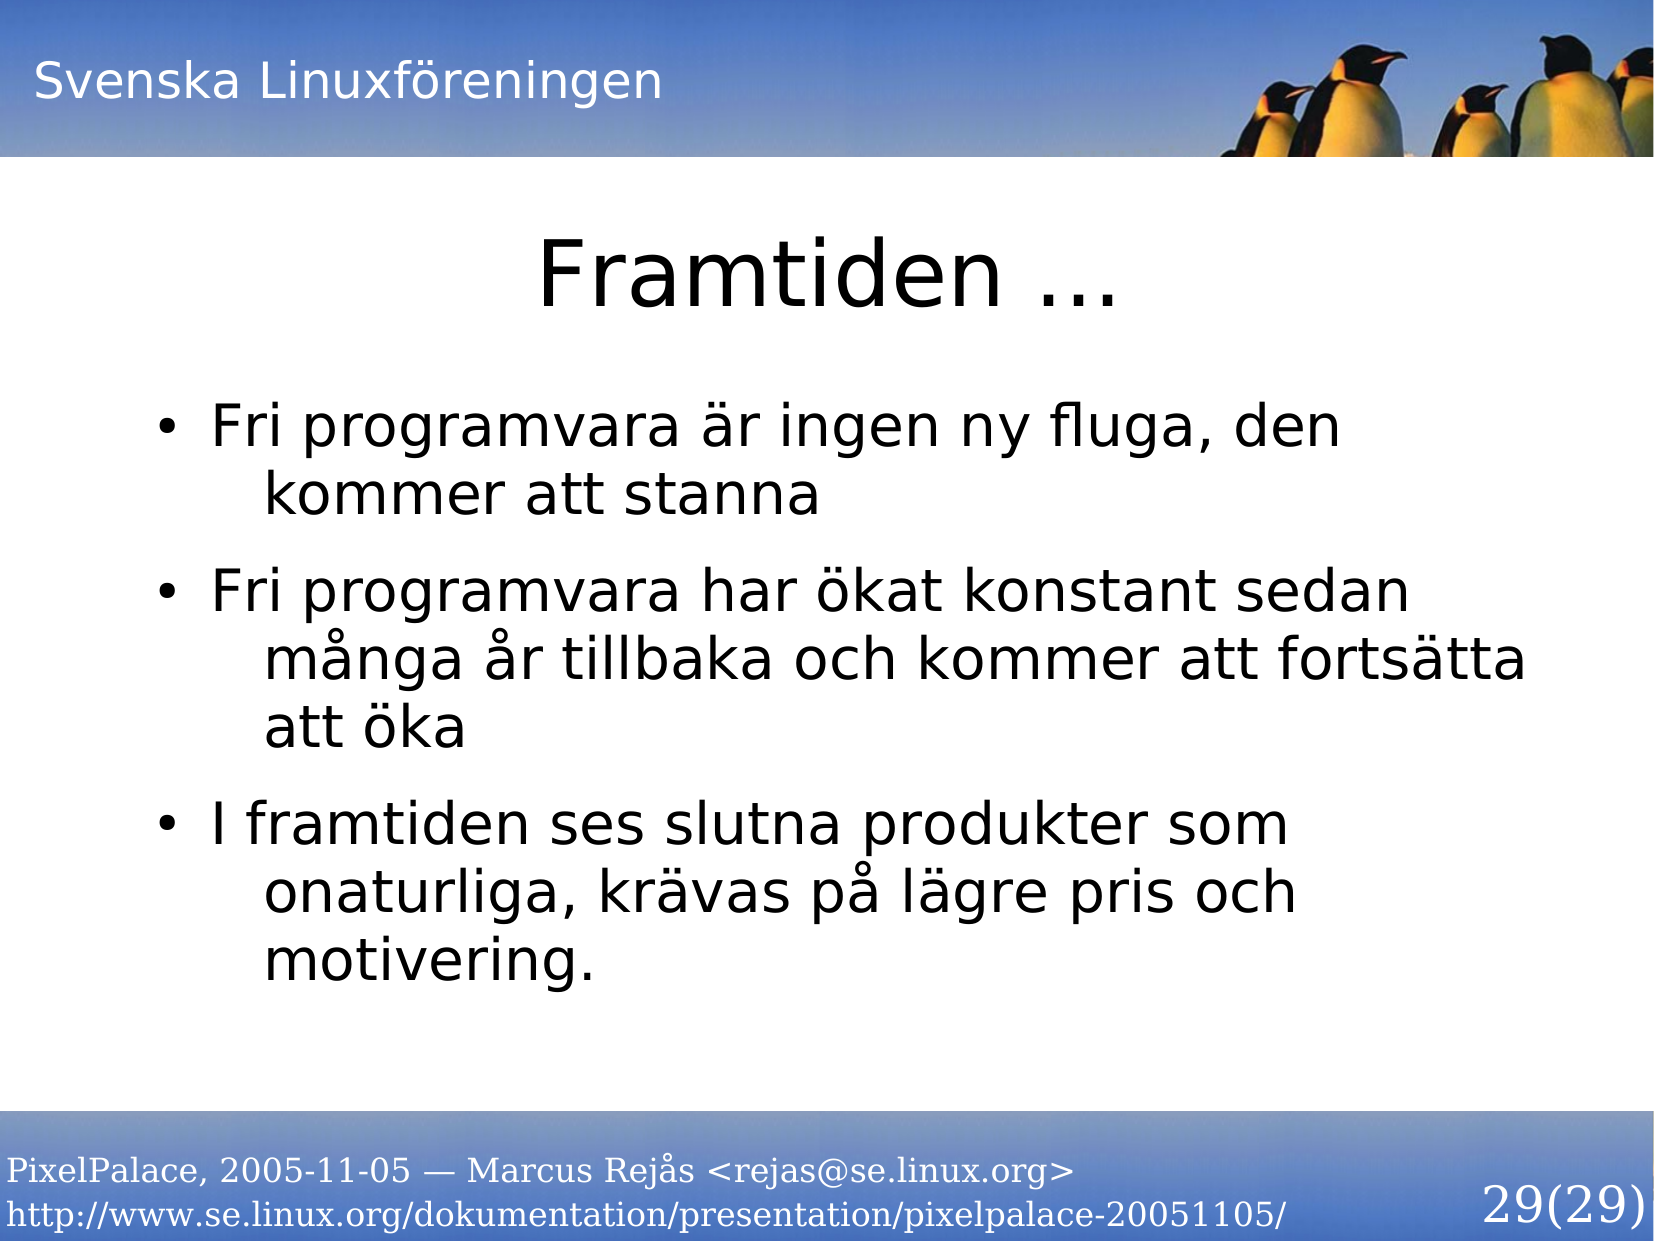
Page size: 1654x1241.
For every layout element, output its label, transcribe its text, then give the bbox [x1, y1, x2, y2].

picture [0, 0, 1654, 157]
picture [0, 1111, 1654, 1241]
title Framtiden ... [123, 160, 1537, 389]
list Fri programvara är ingen ny fluga, den kommer att stanna Fri programvara har ökat konstant sedan många år tillbaka och kommer att fortsätta att öka I framtiden ses slutna produkter som onaturliga, krävas på lägre pris och motivering. [121, 392, 1534, 1092]
